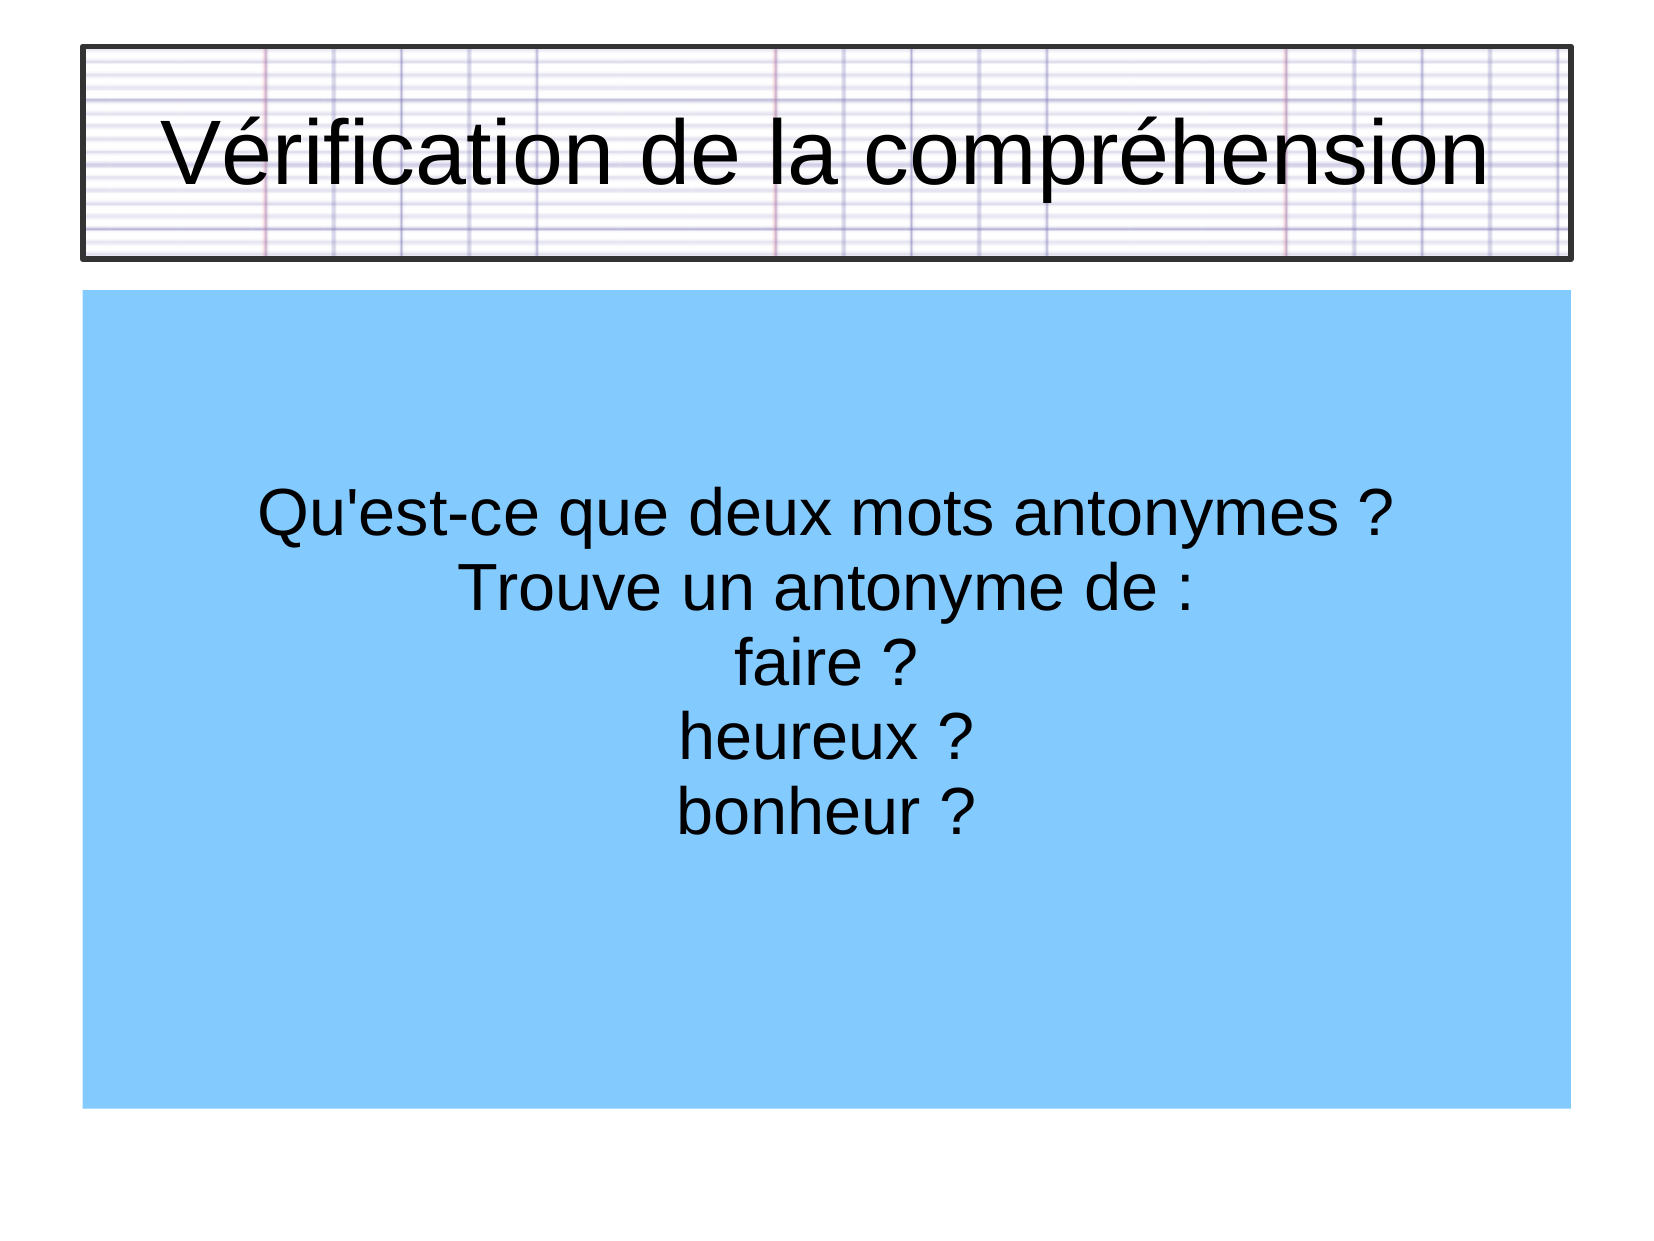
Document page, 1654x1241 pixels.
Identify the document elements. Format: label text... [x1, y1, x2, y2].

subtitle Qu'est-ce que deux mots antonymes ? Trouve un antonyme de : faire ? heureux ? bonheur ? [82, 290, 1571, 1109]
title Vérification de la compréhension [82, 46, 1571, 260]
